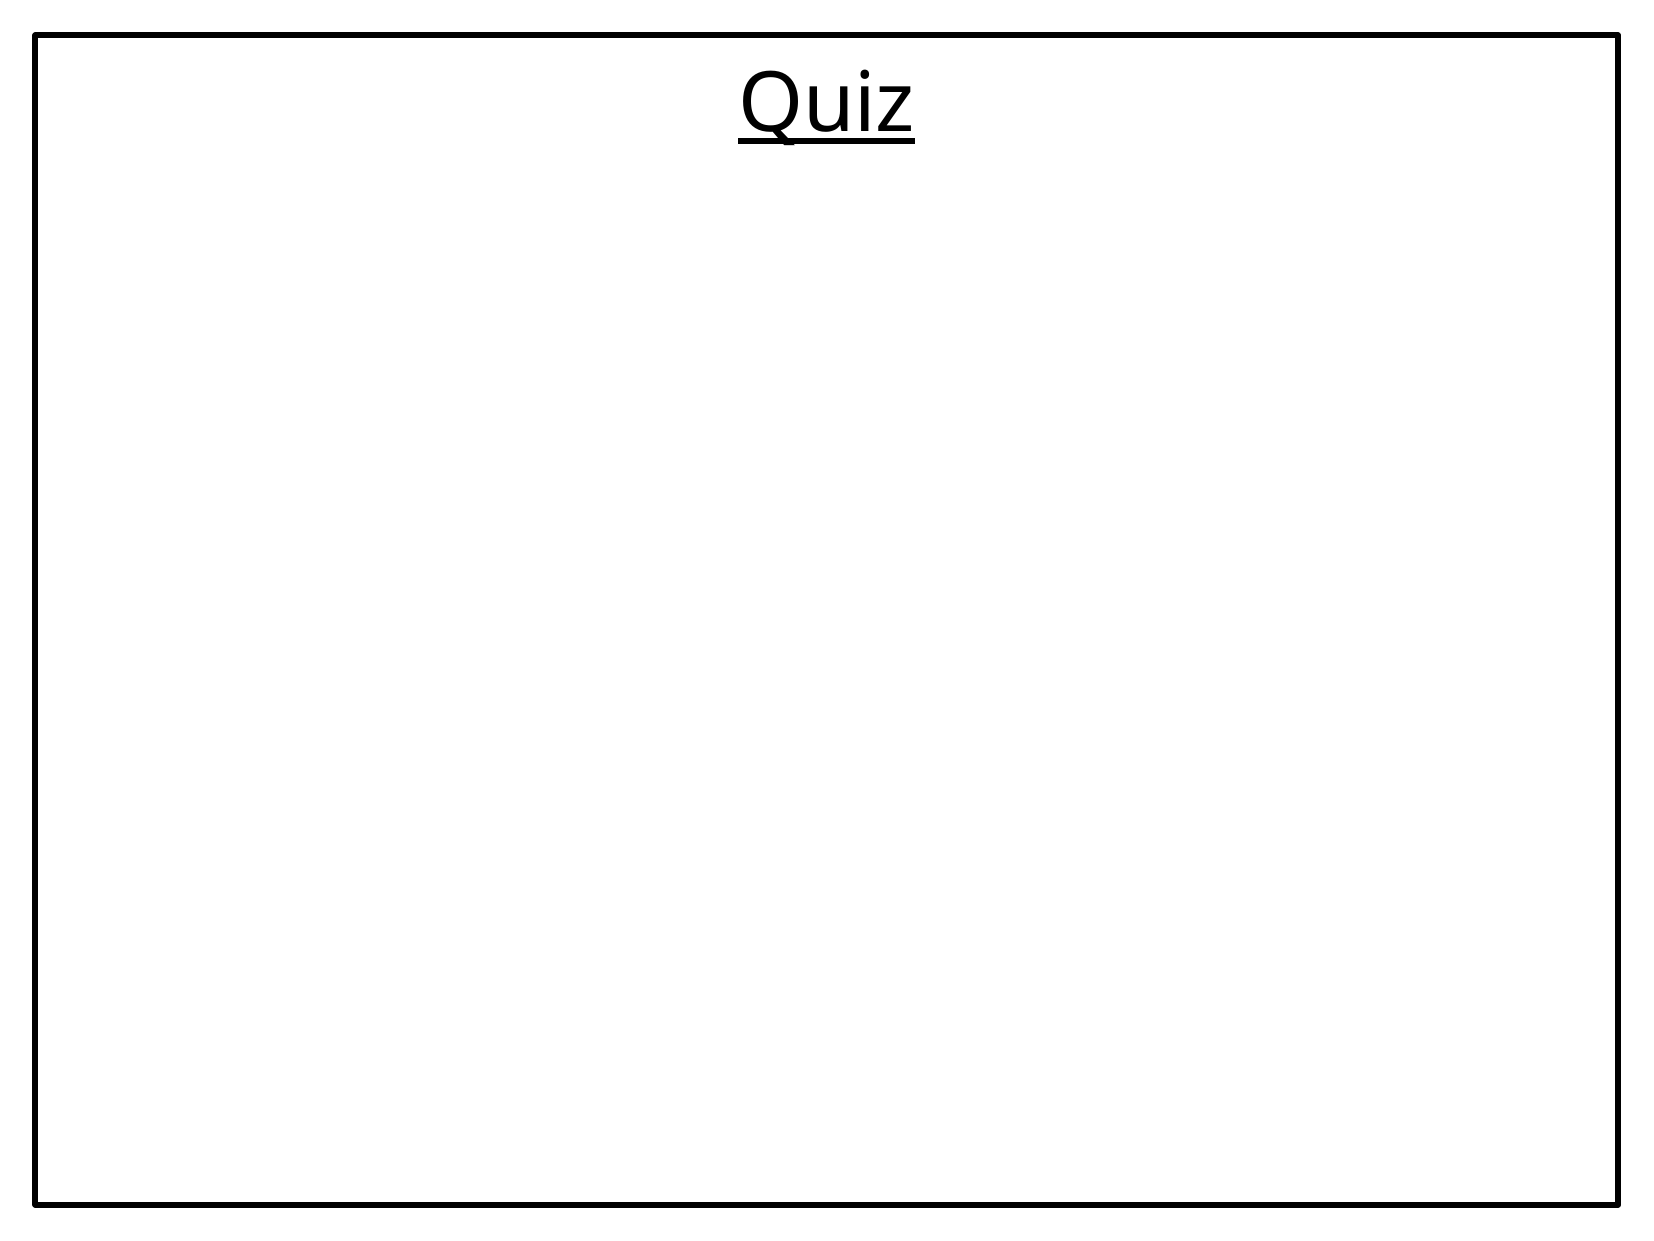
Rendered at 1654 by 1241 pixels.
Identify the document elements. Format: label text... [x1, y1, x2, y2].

text_box Quiz [0, 35, 1654, 189]
